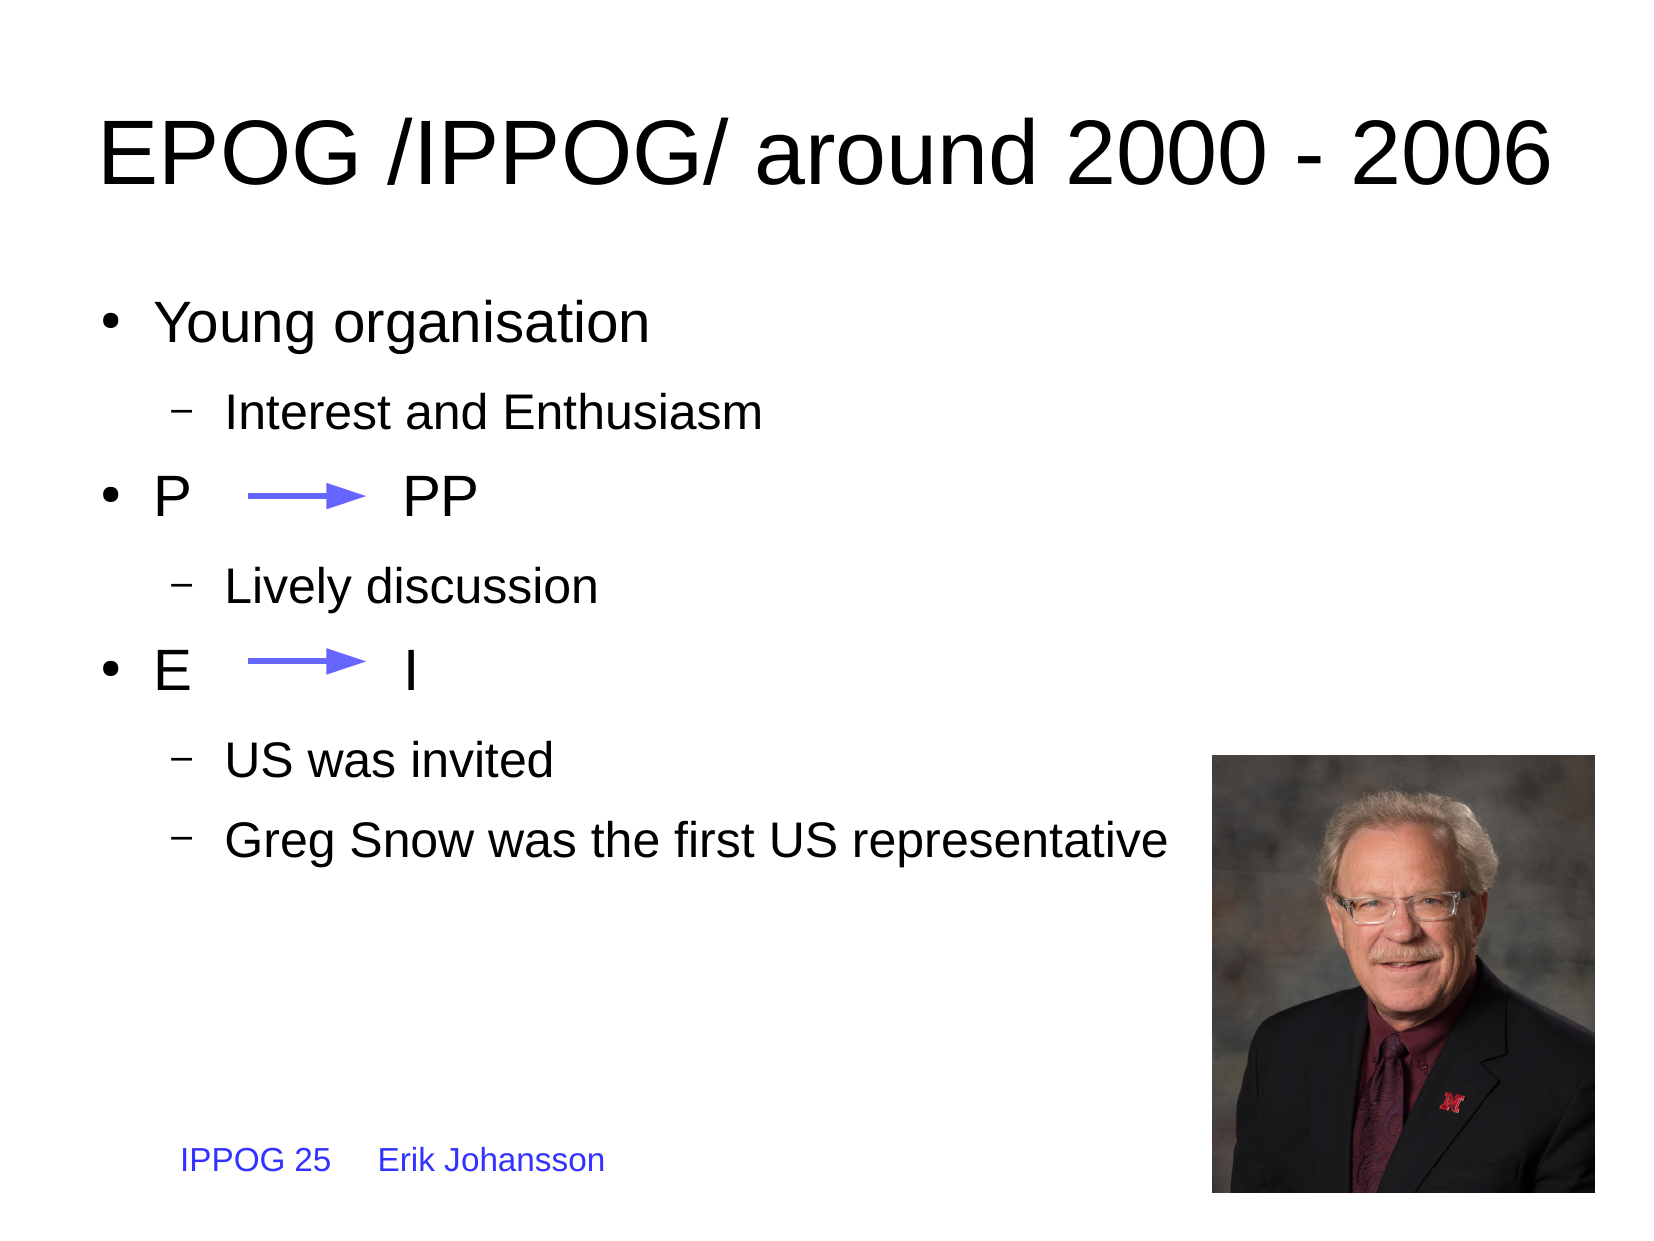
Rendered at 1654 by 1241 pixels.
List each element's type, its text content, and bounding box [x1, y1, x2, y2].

picture [1212, 755, 1595, 1193]
list Young organisation Interest and Enthusiasm P PP Lively discussion E I US was invited Greg Snow was the first US representative [82, 290, 1571, 1109]
text_box IPPOG 25 Erik Johansson [94, 1133, 621, 1186]
title EPOG /IPPOG/ around 2000 - 2006 [82, 49, 1571, 257]
